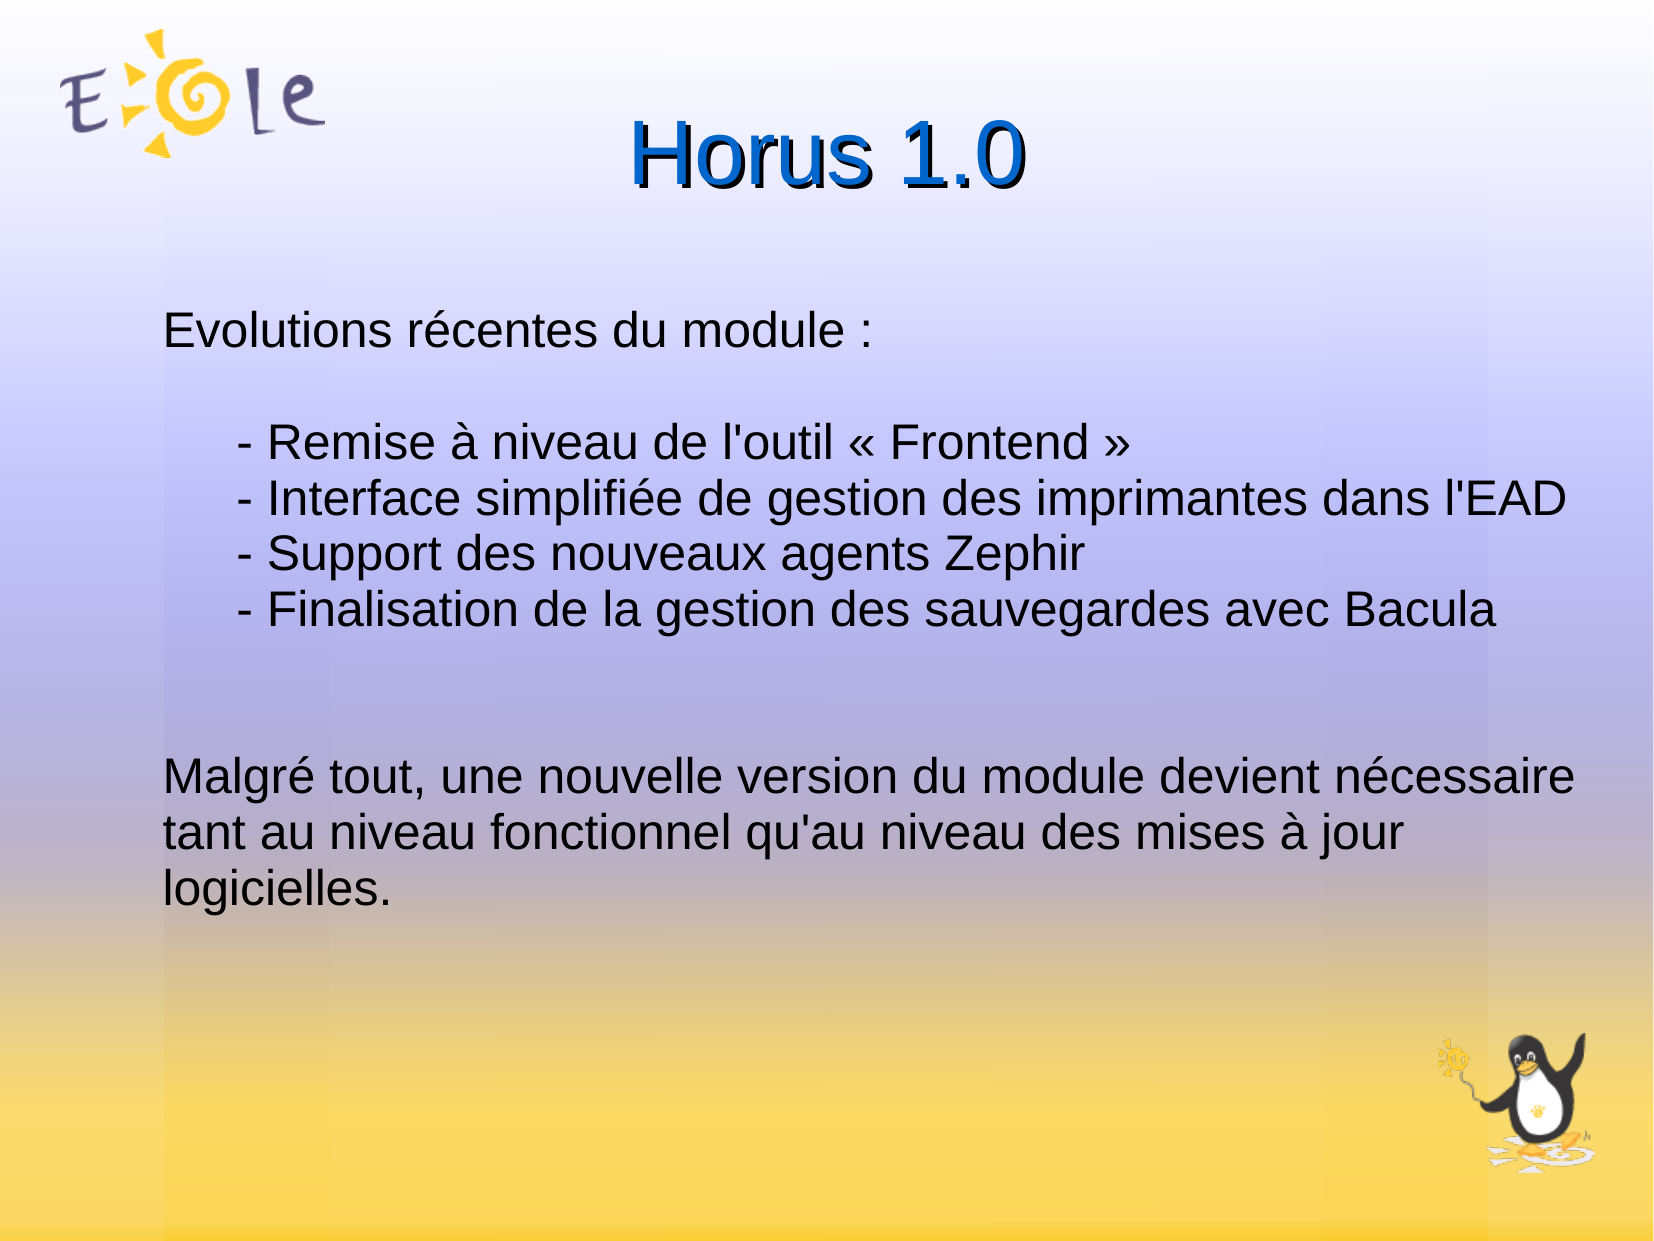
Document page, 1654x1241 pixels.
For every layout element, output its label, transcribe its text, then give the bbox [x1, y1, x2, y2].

title Horus 1.0 [82, 49, 1571, 257]
text_box Evolutions récentes du module : - Remise à niveau de l'outil « Frontend » - Interface simplifiée de gestion des imprimantes dans l'EAD - Support des nouveaux agents Zephir - Finalisation de la gestion des sauvegardes avec Bacula Malgré tout, une nouvelle version du module devient nécessaire tant au niveau fonctionnel qu'au niveau des mises à jour logicielles. [147, 295, 1595, 1117]
picture [0, 0, 1654, 1241]
